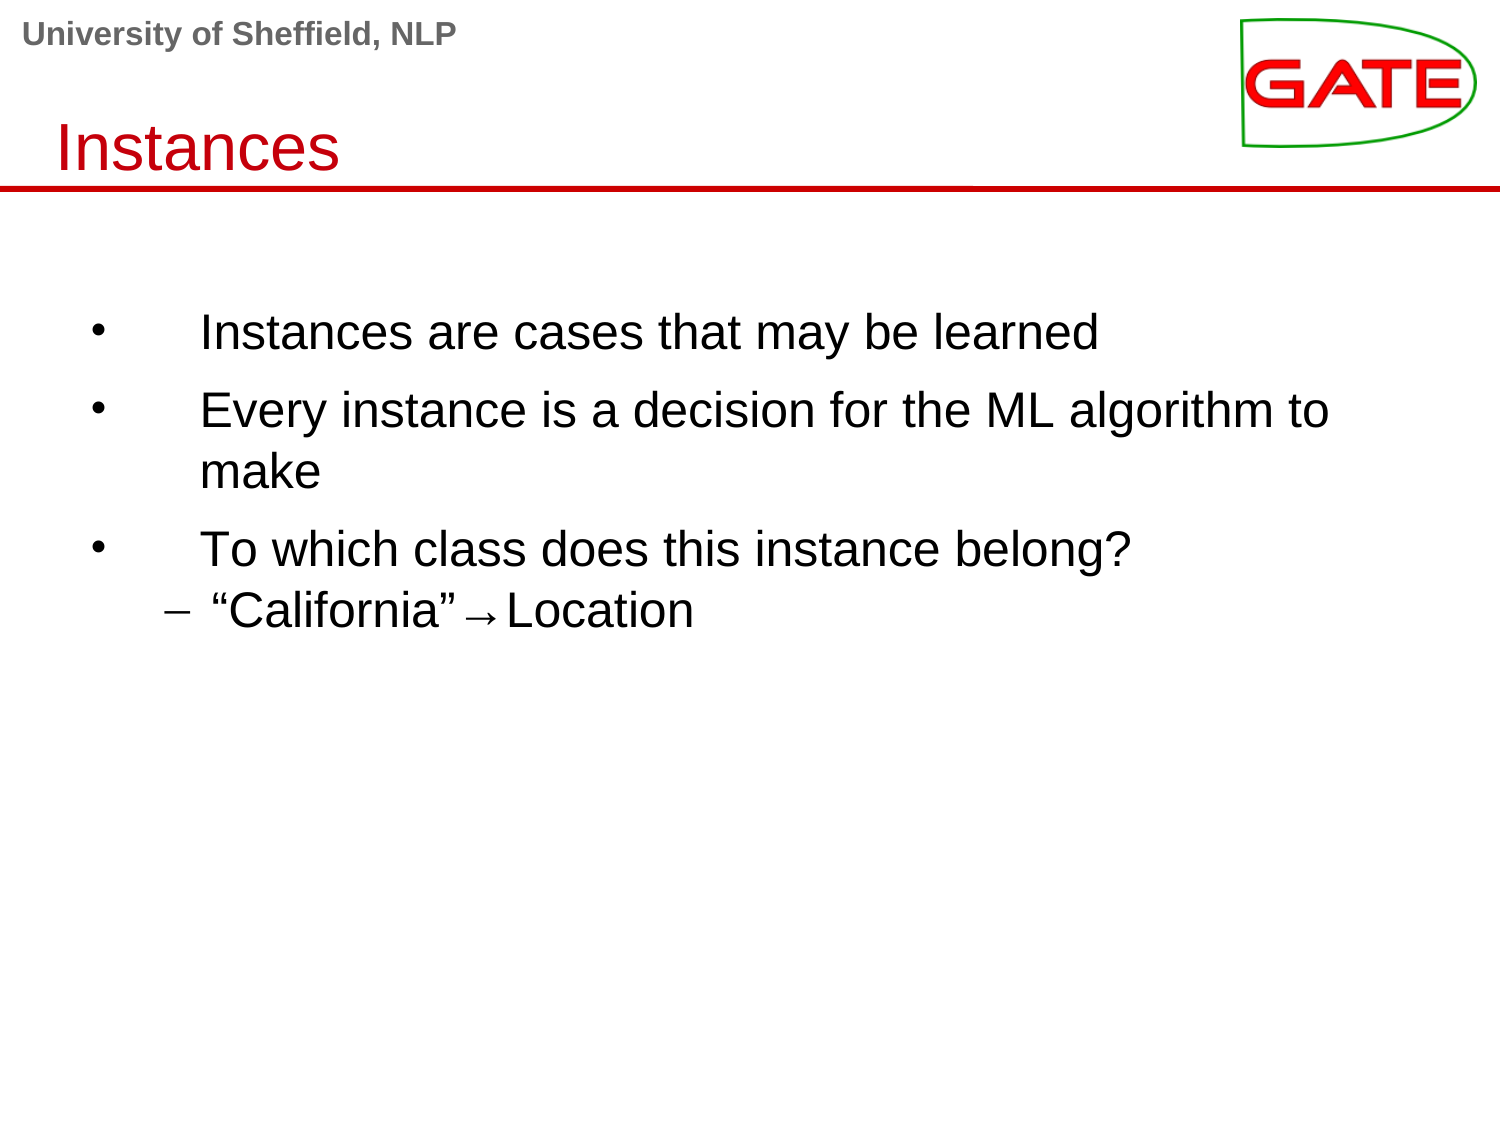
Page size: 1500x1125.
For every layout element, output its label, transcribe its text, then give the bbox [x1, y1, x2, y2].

list Instances are cases that may be learned Every instance is a decision for the ML algorithm to make To which class does this instance belong? “California”→Location [75, 290, 1425, 1034]
title Instances [41, 30, 1391, 262]
picture [1240, 18, 1477, 148]
